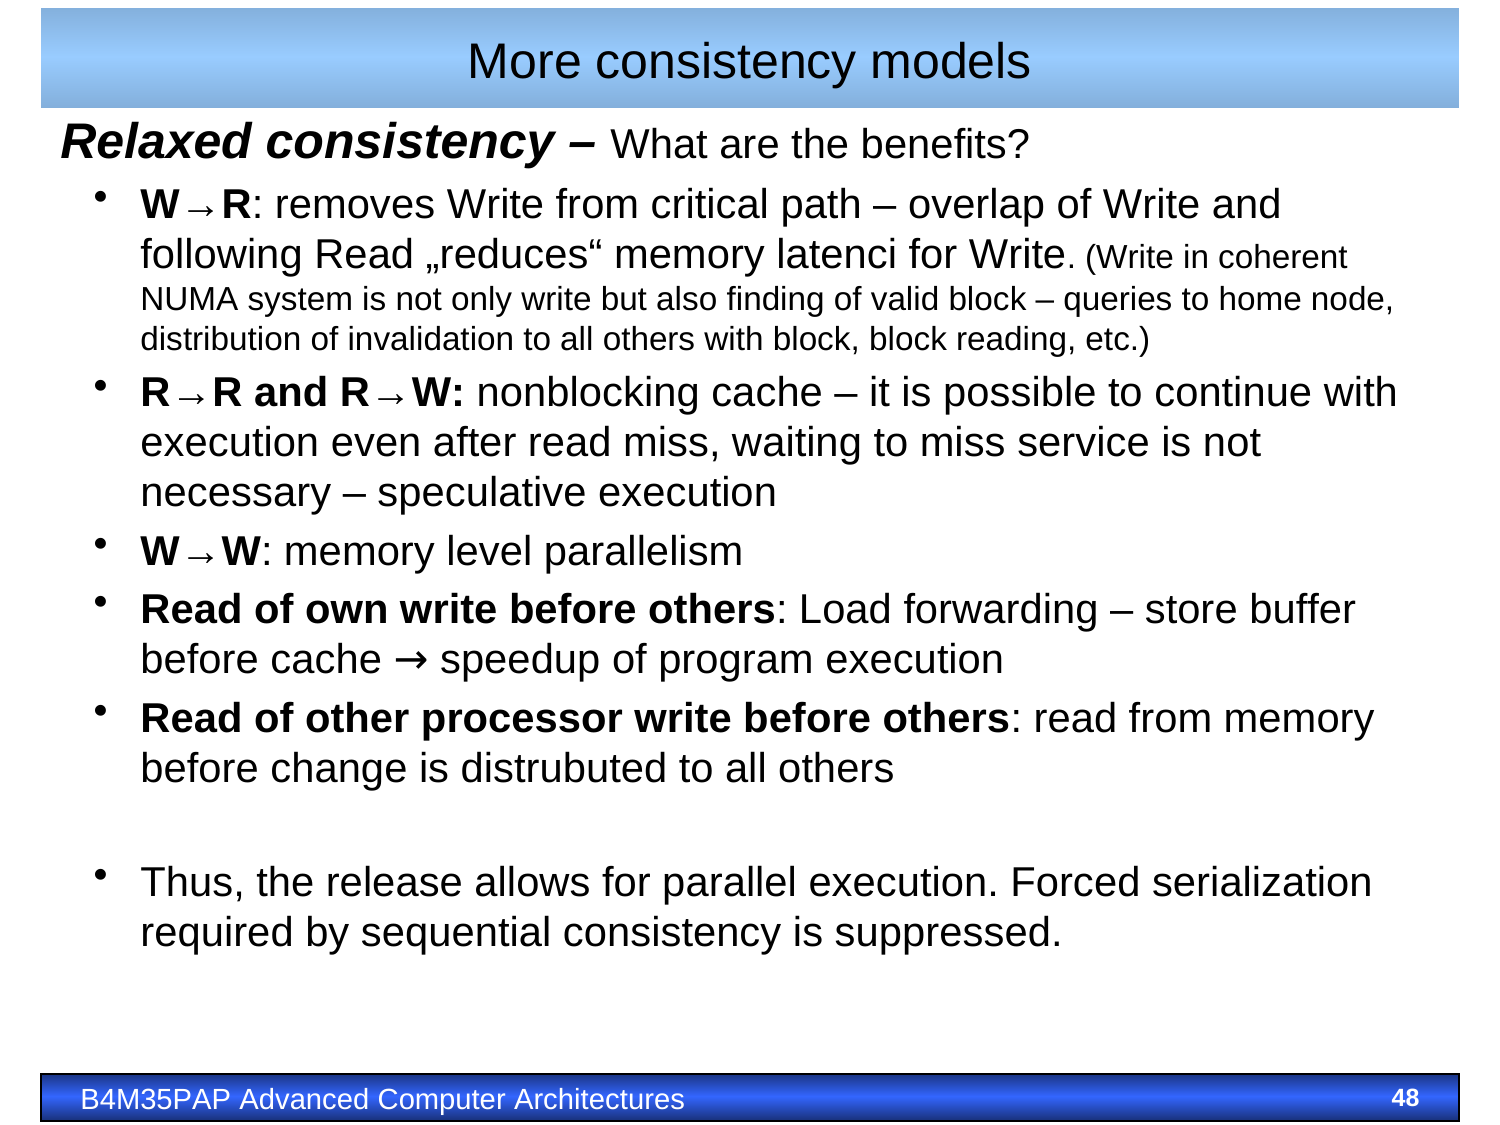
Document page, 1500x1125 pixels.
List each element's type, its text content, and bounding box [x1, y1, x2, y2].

title More consistency models [41, 8, 1459, 108]
list Relaxed consistency – What are the benefits? W→R: removes Write from critical path – overlap of Write and following Read „reduces“ memory latenci for Write. (Write in coherent NUMA system is not only write but also finding of valid block – queries to home node, distribution of invalidation to all others with block, block reading, etc.) R→R and R→W: nonblocking cache – it is possible to continue with execution even after read miss, waiting to miss service is not necessary – speculative execution W→W: memory level parallelism Read of own write before others: Load forwarding – store buffer before cache → speedup of program execution Read of other processor write before others: read from memory before change is distrubuted to all others Thus, the release allows for parallel execution. Forced serialization required by sequential consistency is suppressed. [3, 101, 1454, 928]
